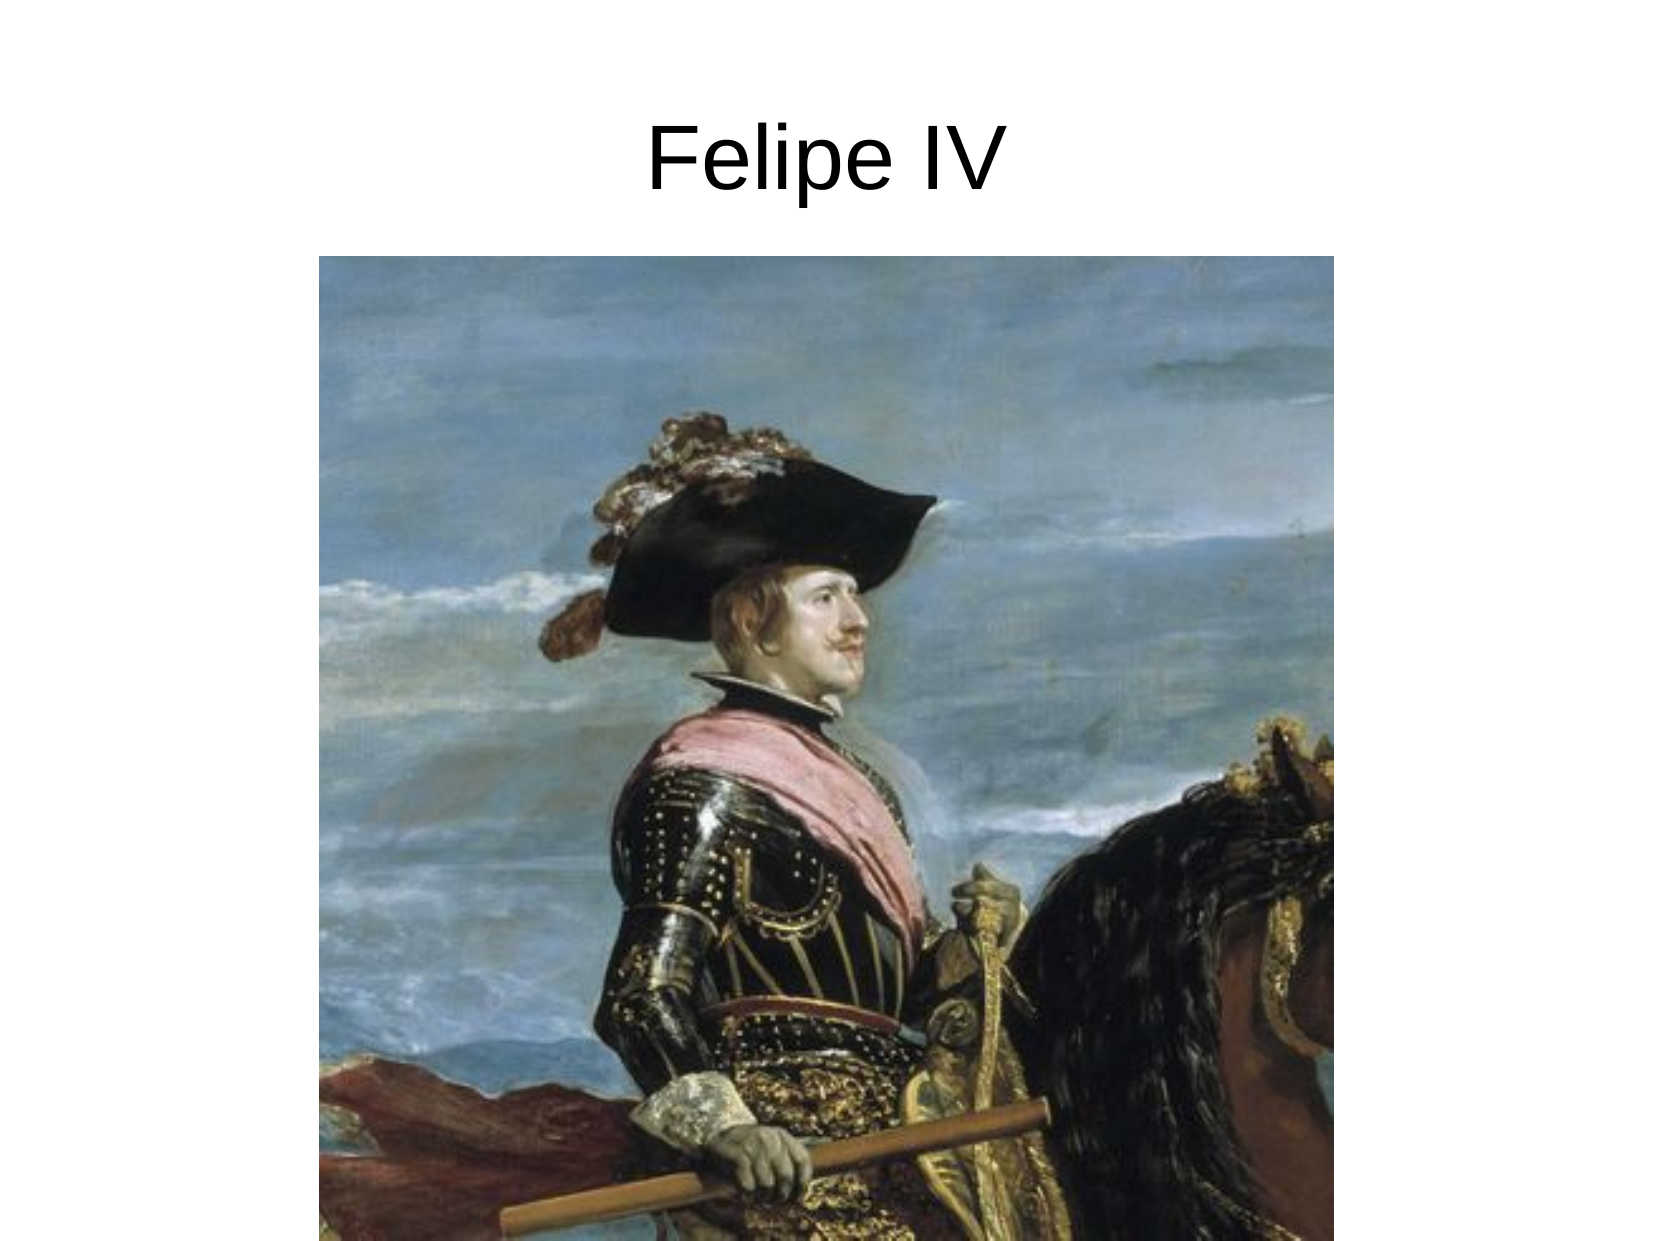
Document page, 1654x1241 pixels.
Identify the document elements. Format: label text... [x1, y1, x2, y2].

picture [319, 256, 1334, 1241]
title Felipe IV [82, 49, 1571, 257]
